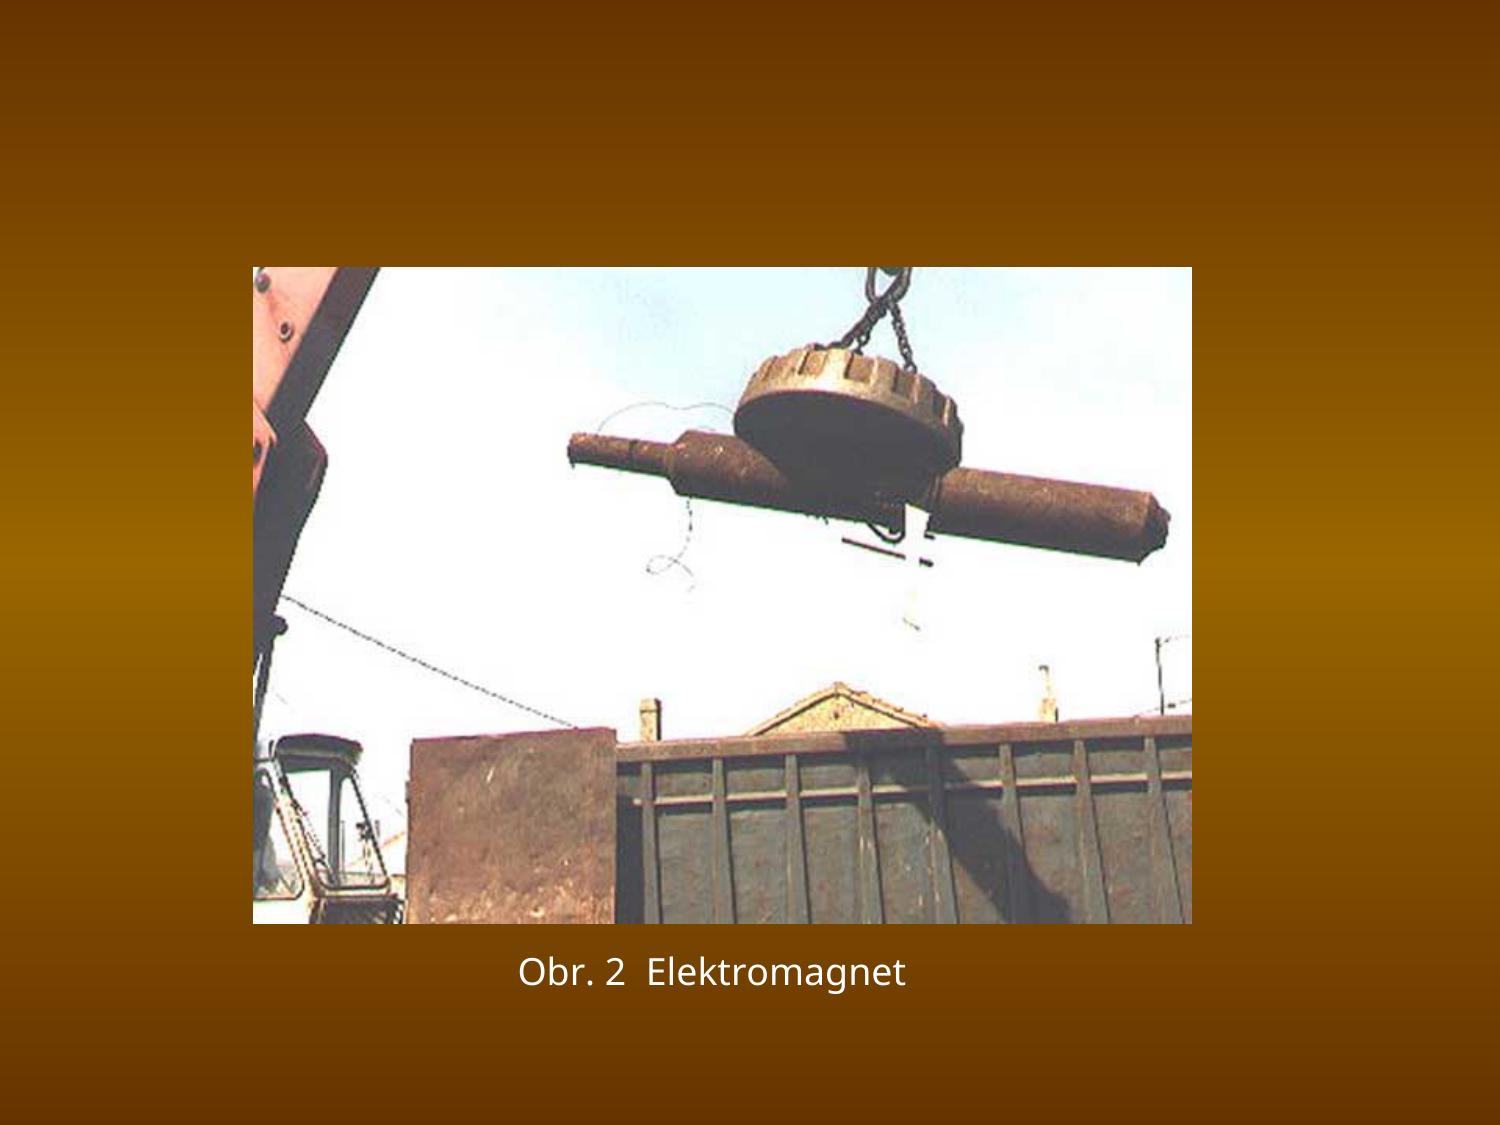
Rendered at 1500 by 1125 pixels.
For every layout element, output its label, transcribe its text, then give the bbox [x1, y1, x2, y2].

picture [253, 267, 1192, 924]
text_box Obr. 2 Elektromagnet [502, 940, 922, 1046]
